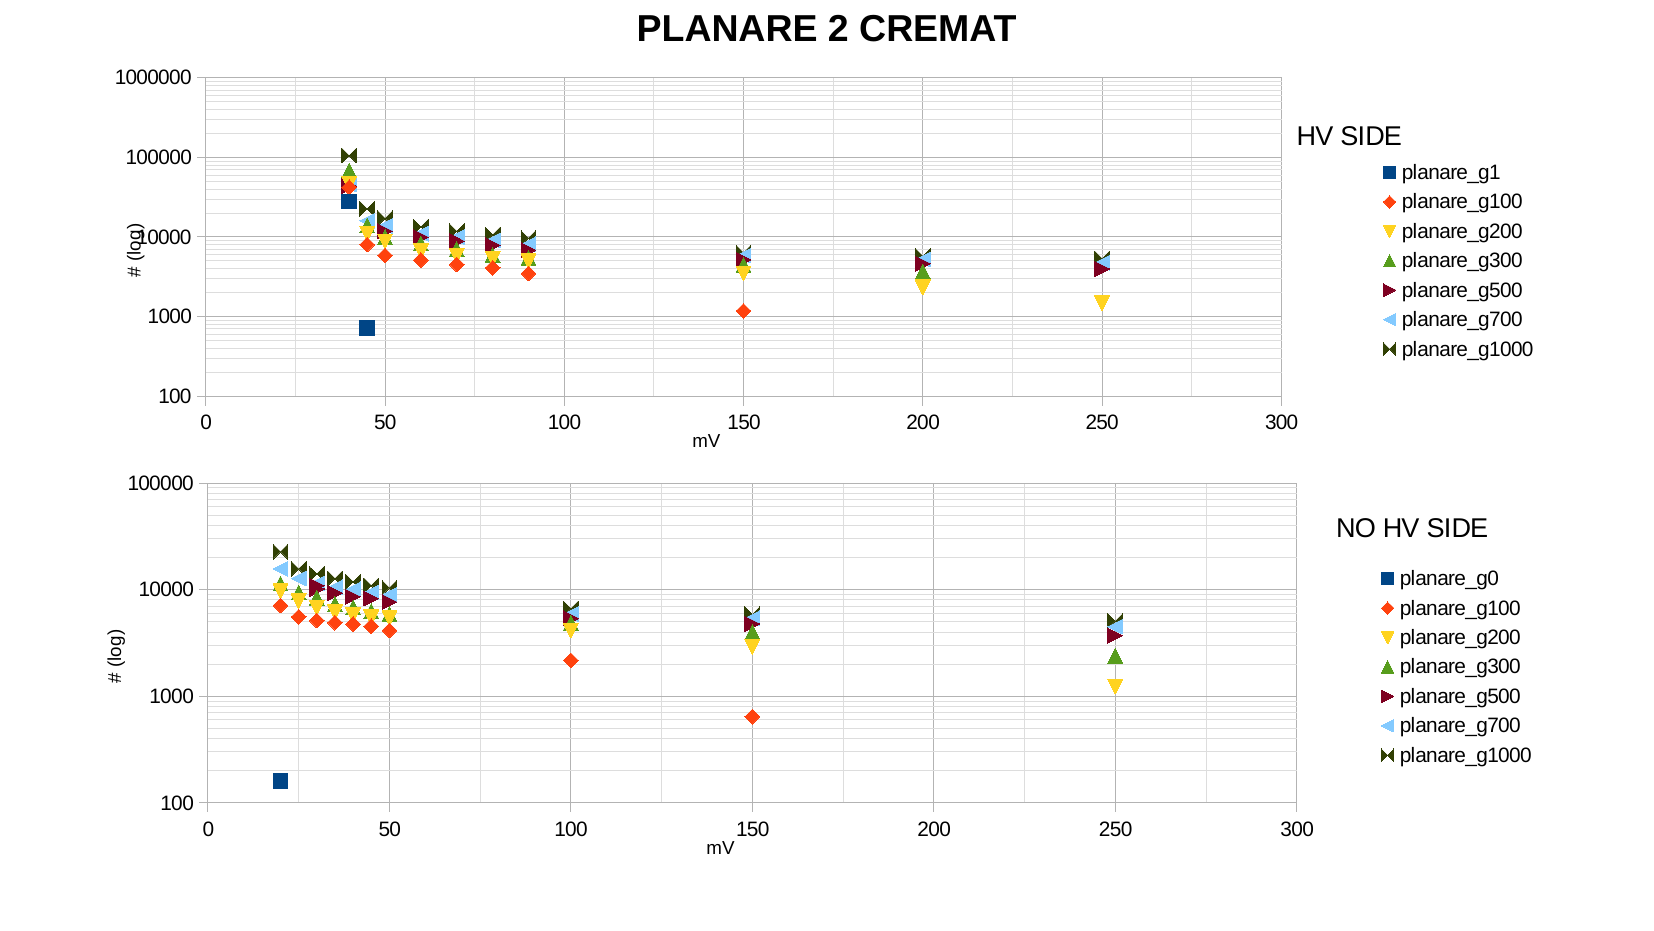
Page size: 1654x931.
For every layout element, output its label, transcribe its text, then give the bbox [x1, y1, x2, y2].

chart [98, 469, 1551, 865]
chart [114, 64, 1553, 458]
text_box PLANARE 2 CREMAT [0, 0, 1654, 57]
